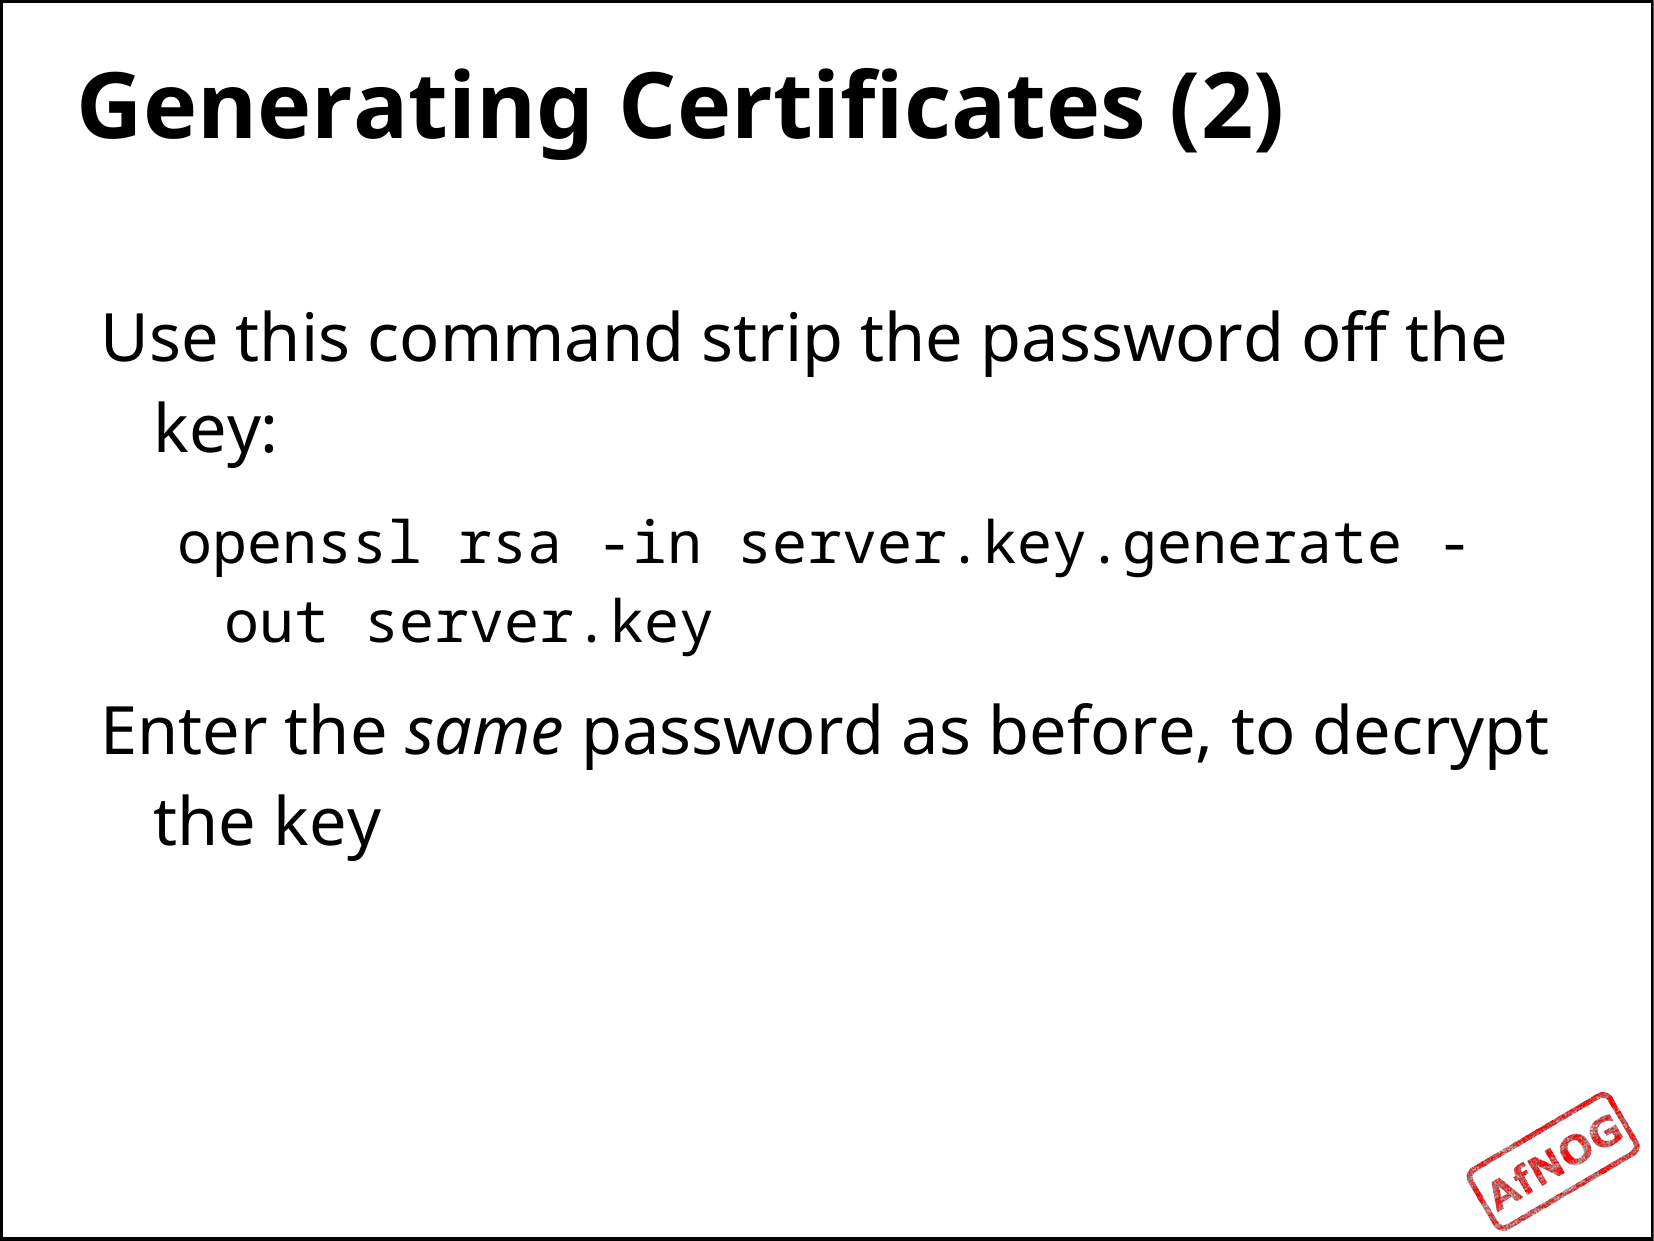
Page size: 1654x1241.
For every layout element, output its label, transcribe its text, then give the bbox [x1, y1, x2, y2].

picture [1462, 1087, 1644, 1235]
title Generating Certificates (2) [76, 7, 1565, 200]
list Use this command strip the password off the key: openssl rsa -in server.key.generate -out server.key Enter the same password as before, to decrypt the key [82, 290, 1571, 1094]
